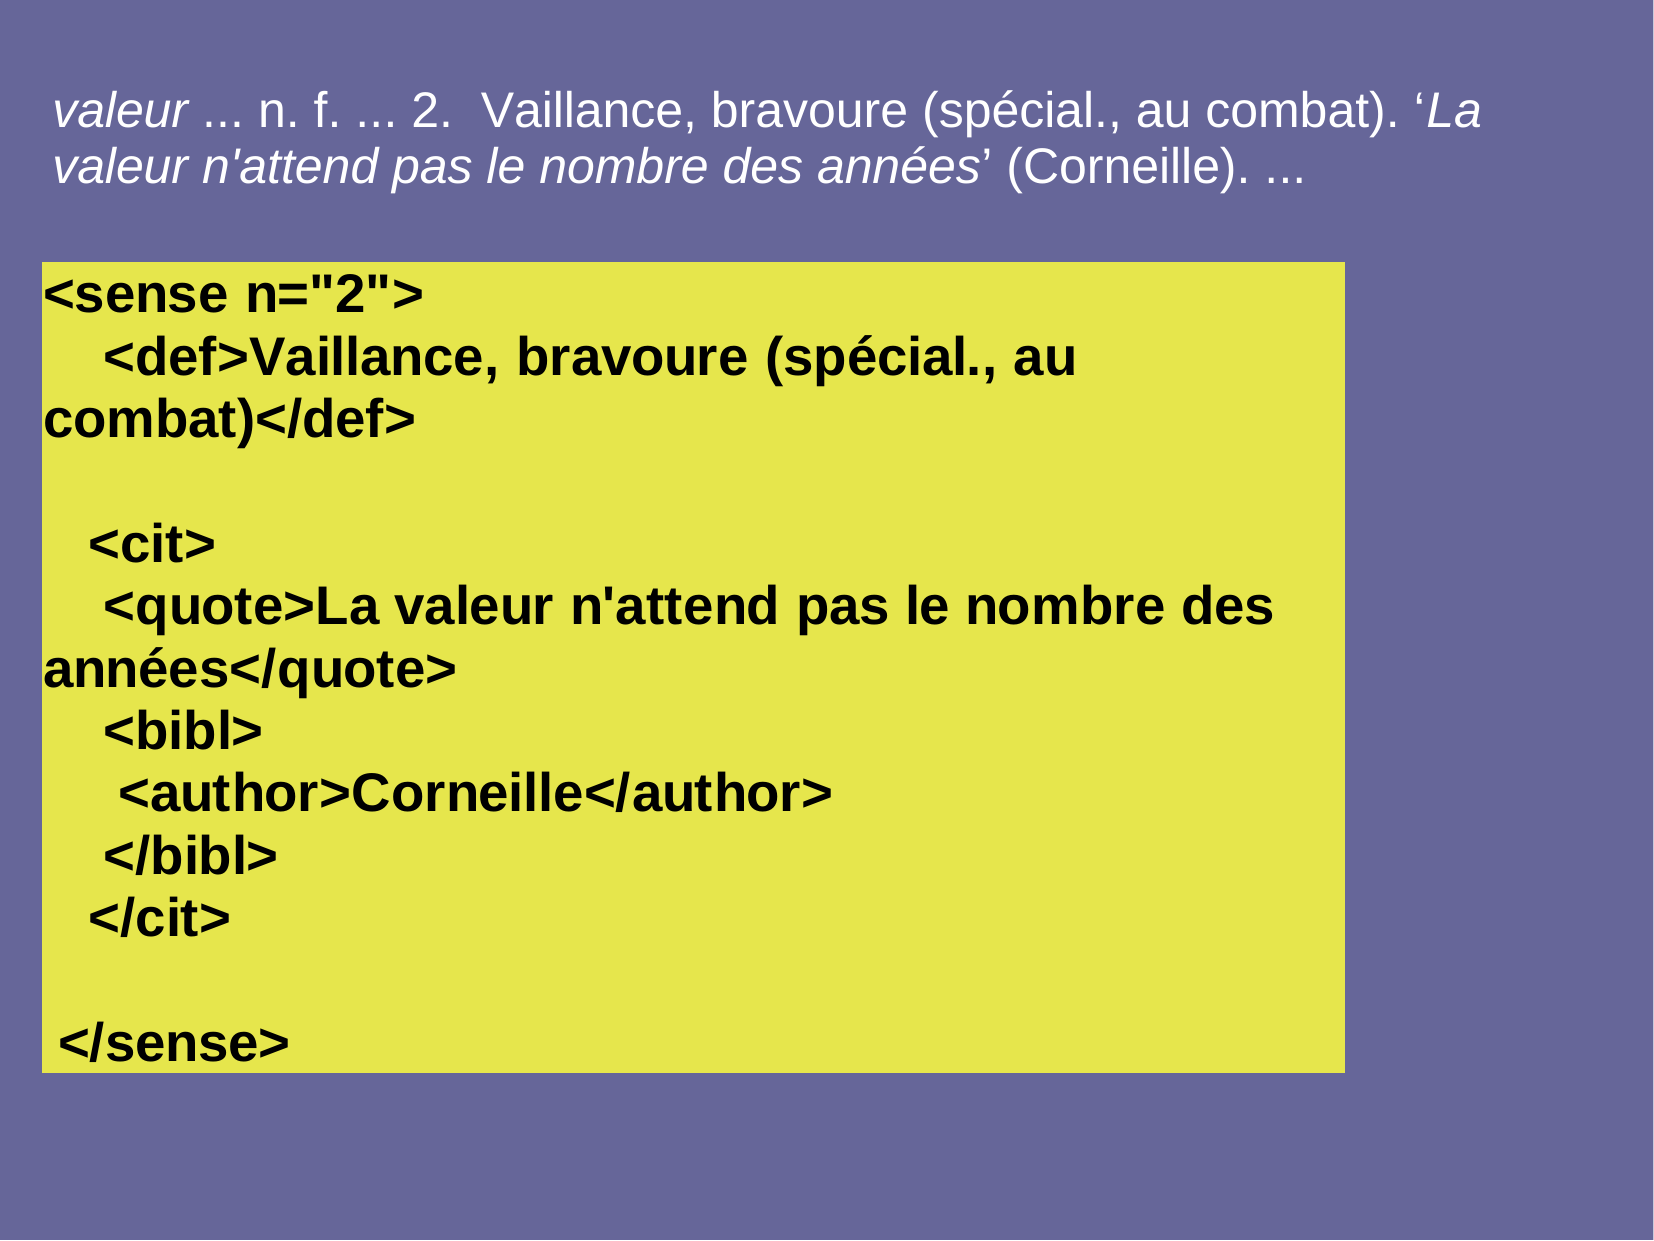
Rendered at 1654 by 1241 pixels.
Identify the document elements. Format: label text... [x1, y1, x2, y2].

text_box valeur ... n. f. ... 2. Vaillance, bravoure (spécial., au combat). ‘La valeur n'attend pas le nombre des années’ (Corneille). ... [37, 75, 1538, 202]
chart [41, 261, 1347, 1124]
